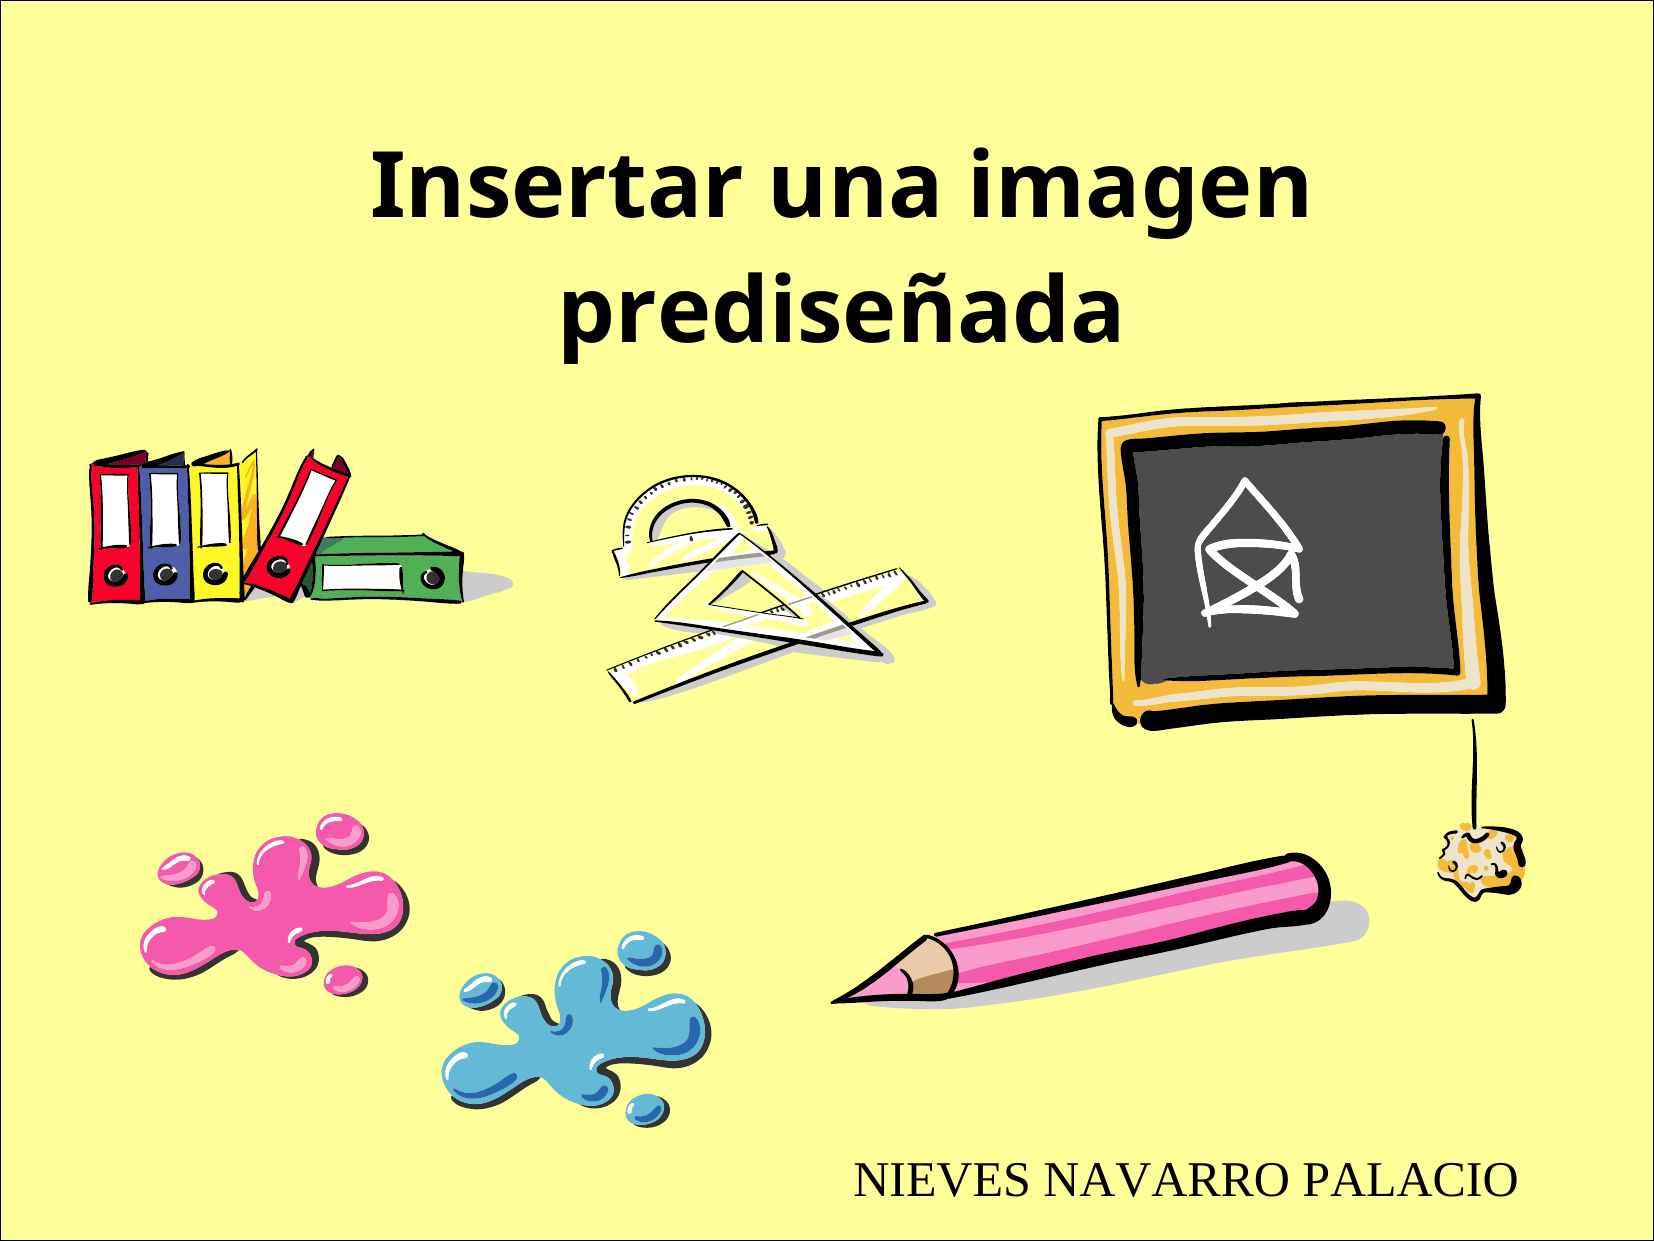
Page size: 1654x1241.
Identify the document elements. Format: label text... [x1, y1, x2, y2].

picture [805, 376, 1543, 1034]
picture [592, 462, 951, 717]
picture [73, 434, 528, 619]
text_box Insertar una imagen prediseñada [303, 119, 1382, 350]
picture [127, 800, 422, 1010]
picture [429, 918, 724, 1141]
